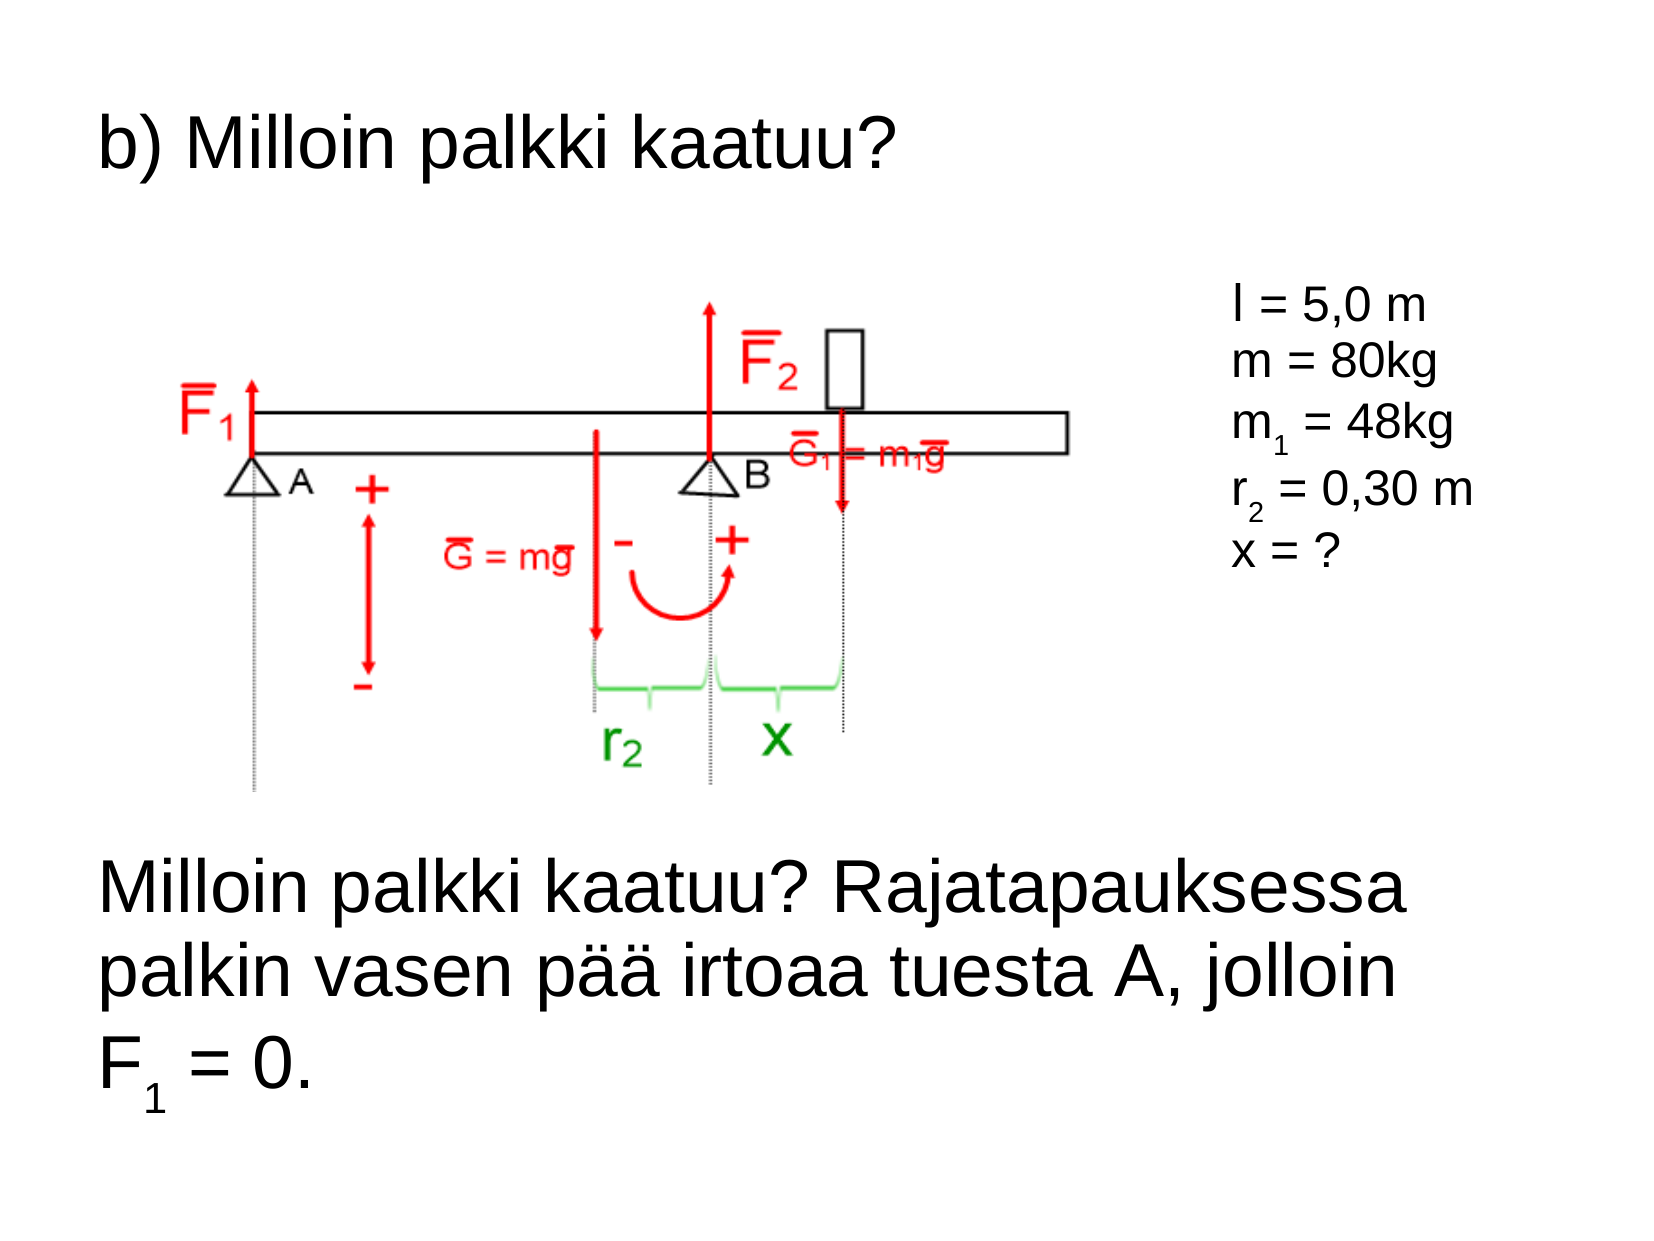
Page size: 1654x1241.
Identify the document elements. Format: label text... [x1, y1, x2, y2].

picture [118, 263, 1100, 792]
text_box b) Milloin palkki kaatuu? [82, 94, 1099, 225]
text_box l = 5,0 m m = 80kg m1 = 48kg r2 = 0,30 m x = ? [1216, 269, 1560, 591]
text_box Milloin palkki kaatuu? Rajatapauksessa palkin vasen pää irtoaa tuesta A, jolloin F1 = 0. [82, 838, 1486, 1212]
